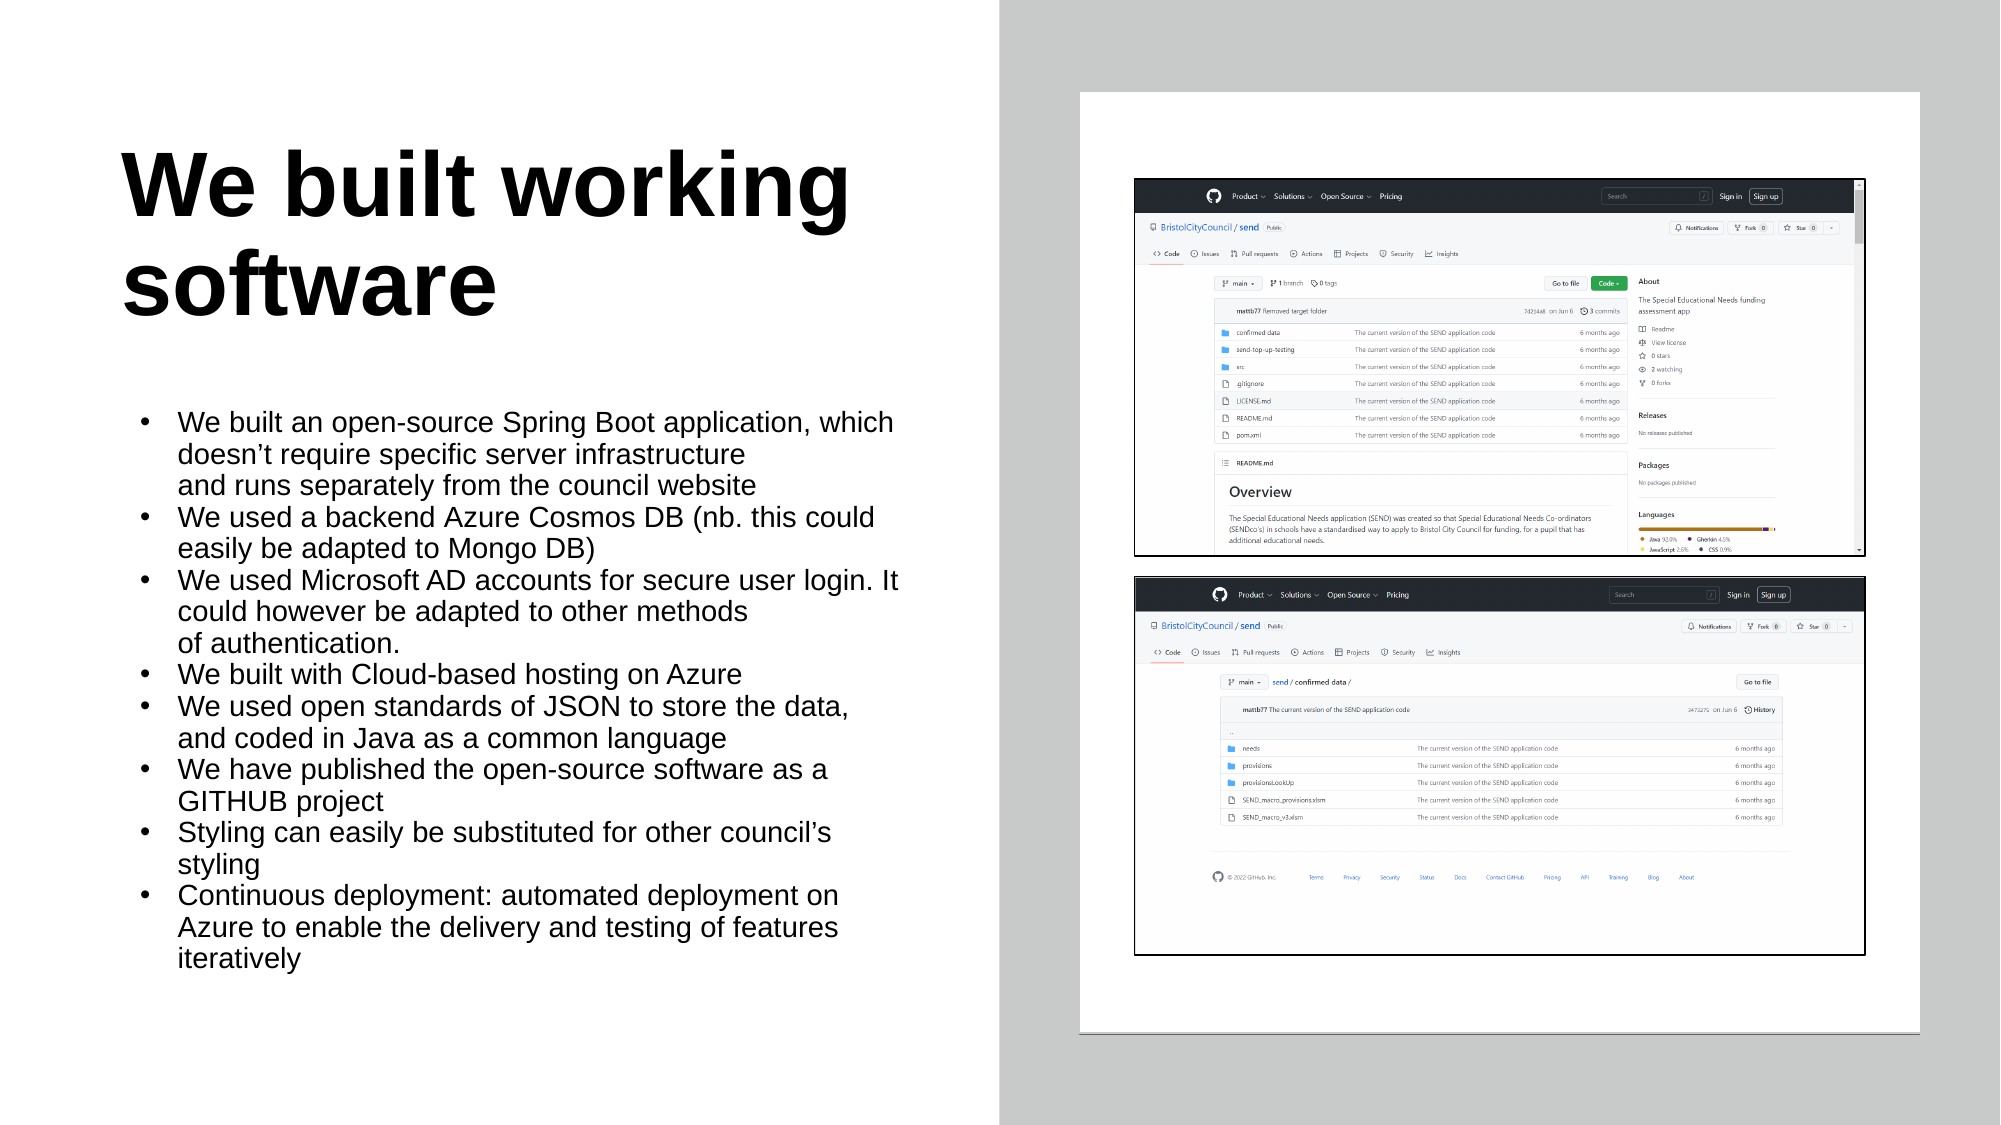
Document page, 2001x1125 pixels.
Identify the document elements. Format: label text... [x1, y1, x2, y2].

picture [1135, 179, 1865, 556]
text_box [999, 0, 2000, 1125]
title We built working software [106, 103, 918, 370]
text_box We built an open-source Spring Boot application, which doesn’t require specific server infrastructure and runs separately from the council website We used a backend Azure Cosmos DB (nb. this could easily be adapted to Mongo DB) We used Microsoft AD accounts for secure user login. It could however be adapted to other methods of authentication. We built with Cloud-based hosting on Azure We used open standards of JSON to store the data, and coded in Java as a common language We have published the open-source software as a GITHUB project Styling can easily be substituted for other council’s styling Continuous deployment: automated deployment on Azure to enable the delivery and testing of features iteratively [106, 399, 918, 1021]
picture [1135, 577, 1865, 955]
